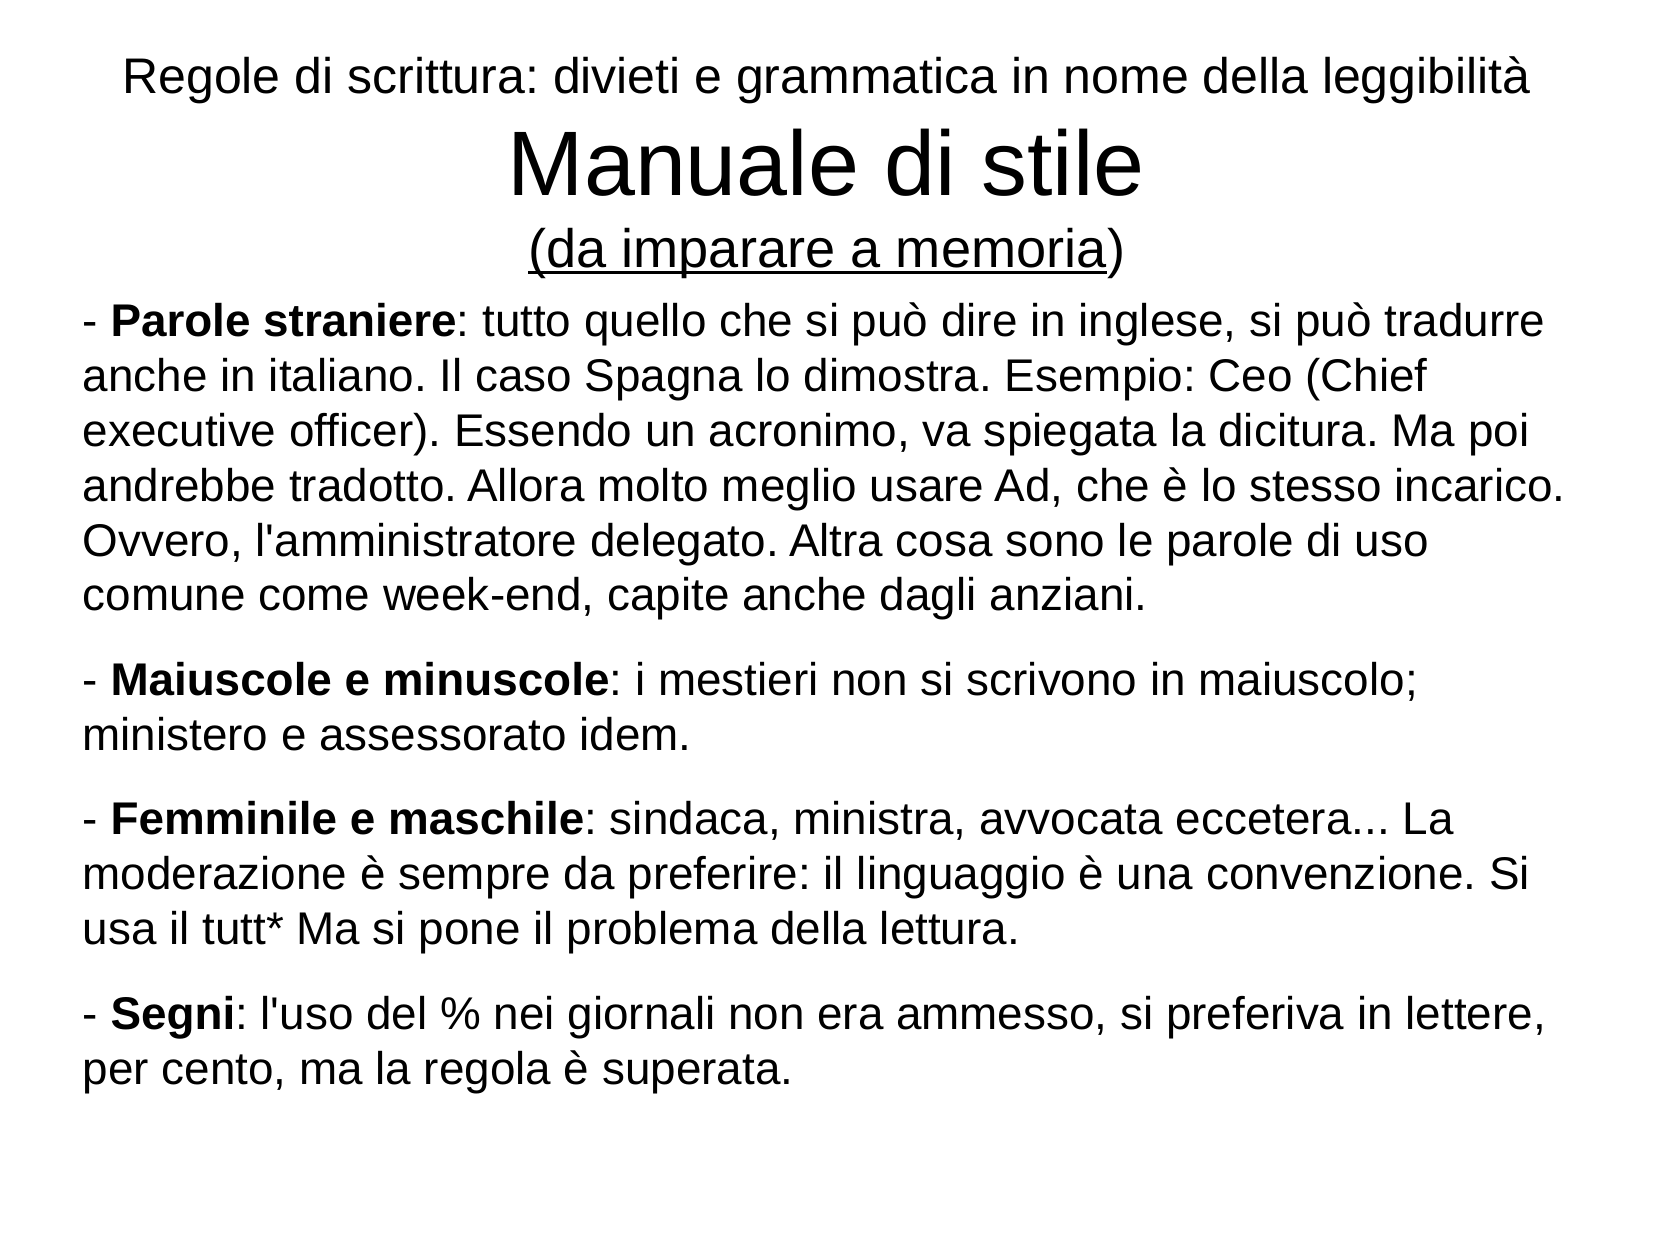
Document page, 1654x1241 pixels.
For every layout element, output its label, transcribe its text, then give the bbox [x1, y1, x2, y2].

list - Parole straniere: tutto quello che si può dire in inglese, si può tradurre anche in italiano. Il caso Spagna lo dimostra. Esempio: Ceo (Chief executive officer). Essendo un acronimo, va spiegata la dicitura. Ma poi andrebbe tradotto. Allora molto meglio usare Ad, che è lo stesso incarico. Ovvero, l'amministratore delegato. Altra cosa sono le parole di uso comune come week-end, capite anche dagli anziani. - Maiuscole e minuscole: i mestieri non si scrivono in maiuscolo; ministero e assessorato idem. - Femminile e maschile: sindaca, ministra, avvocata eccetera... La moderazione è sempre da preferire: il linguaggio è una convenzione. Si usa il tutt* Ma si pone il problema della lettura. - Segni: l'uso del % nei giornali non era ammesso, si preferiva in lettere, per cento, ma la regola è superata. [82, 290, 1571, 1109]
title Regole di scrittura: divieti e grammatica in nome della leggibilità Manuale di stile (da imparare a memoria) [82, 43, 1571, 263]
